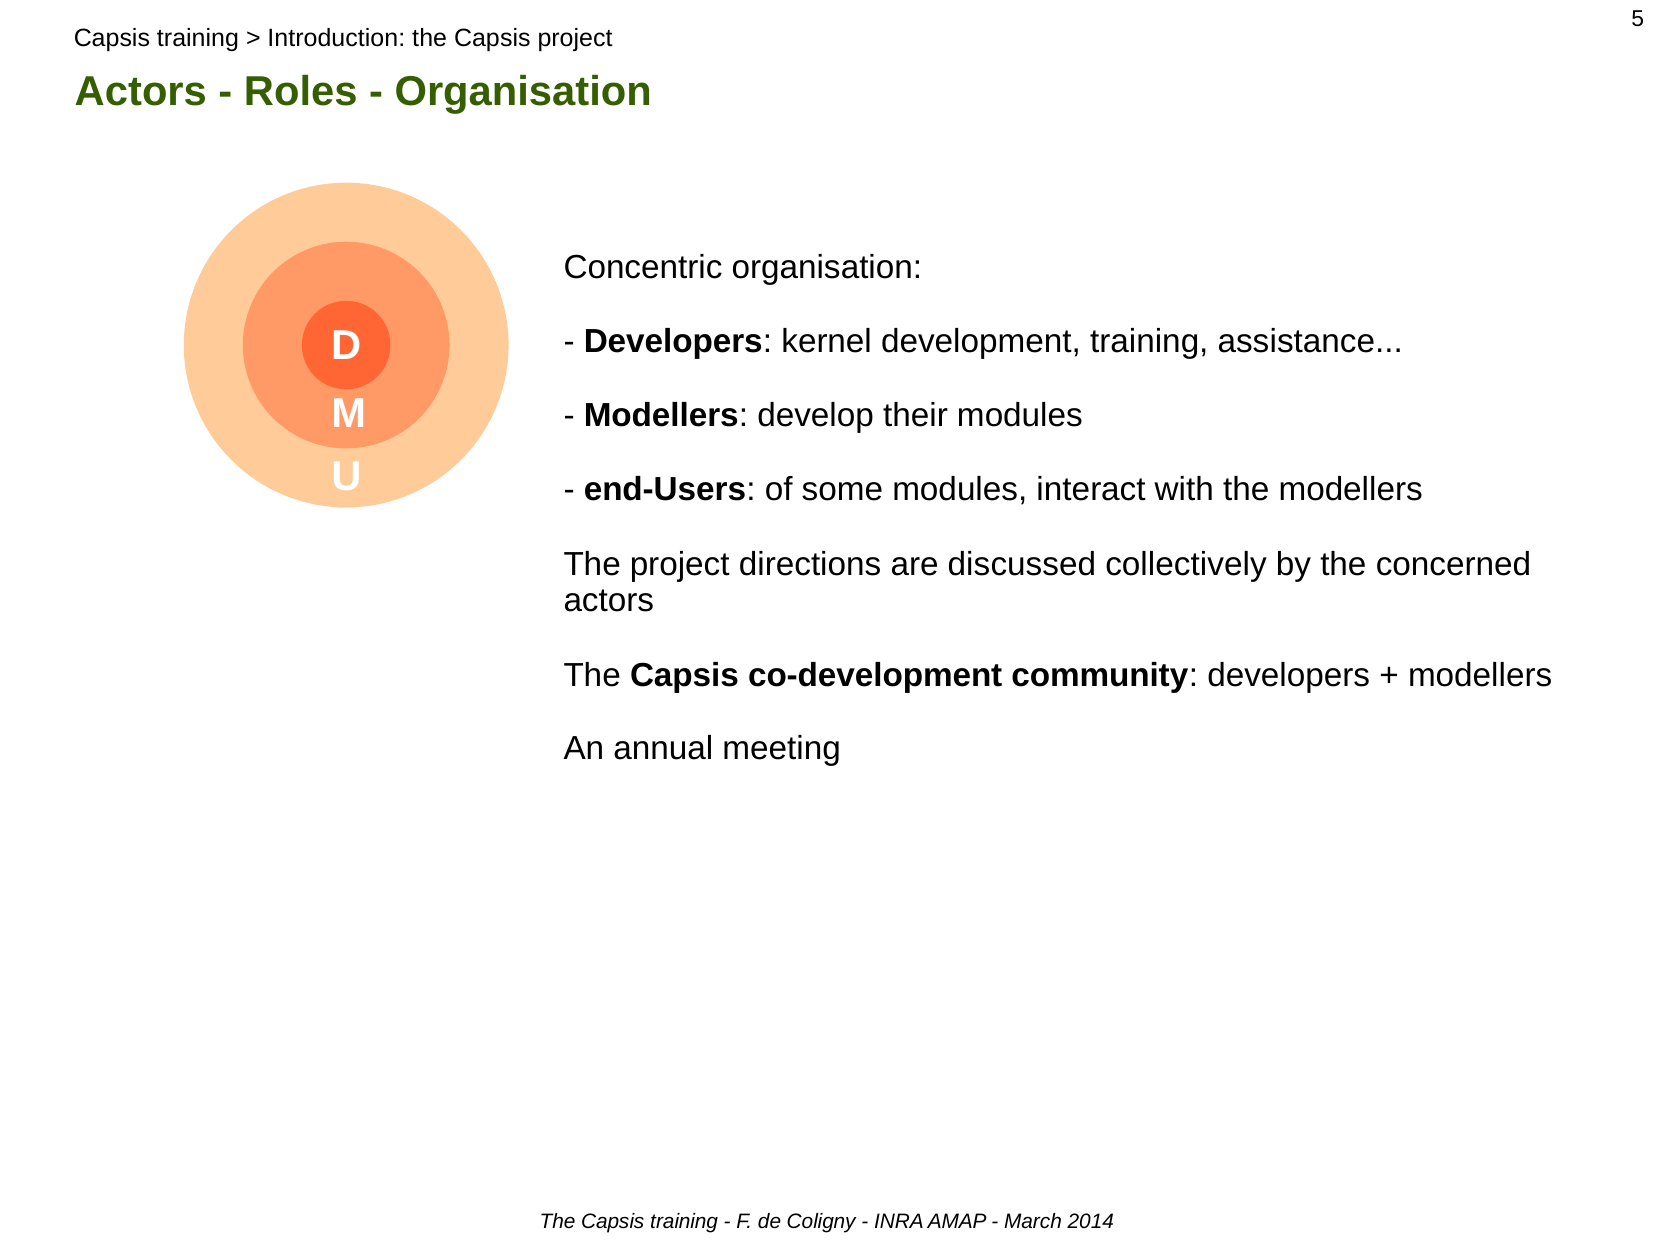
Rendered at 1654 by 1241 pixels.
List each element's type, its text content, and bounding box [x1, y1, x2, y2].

text_box U [316, 445, 376, 509]
text_box [183, 182, 509, 505]
text_box Concentric organisation: - Developers: kernel development, training, assistance... - Modellers: develop their modules - end-Users: of some modules, interact with the modellers The project directions are discussed collectively by the concerned actors The Capsis co-development community: developers + modellers An annual meeting [548, 241, 1618, 782]
text_box Actors - Roles - Organisation [59, 59, 1153, 122]
text_box M [316, 382, 376, 445]
text_box Capsis training > Introduction: the Capsis project [59, 16, 1004, 60]
text_box D [301, 300, 391, 382]
text_box The Capsis training - F. de Coligny - INRA AMAP - March 2014 [0, 1201, 1654, 1241]
